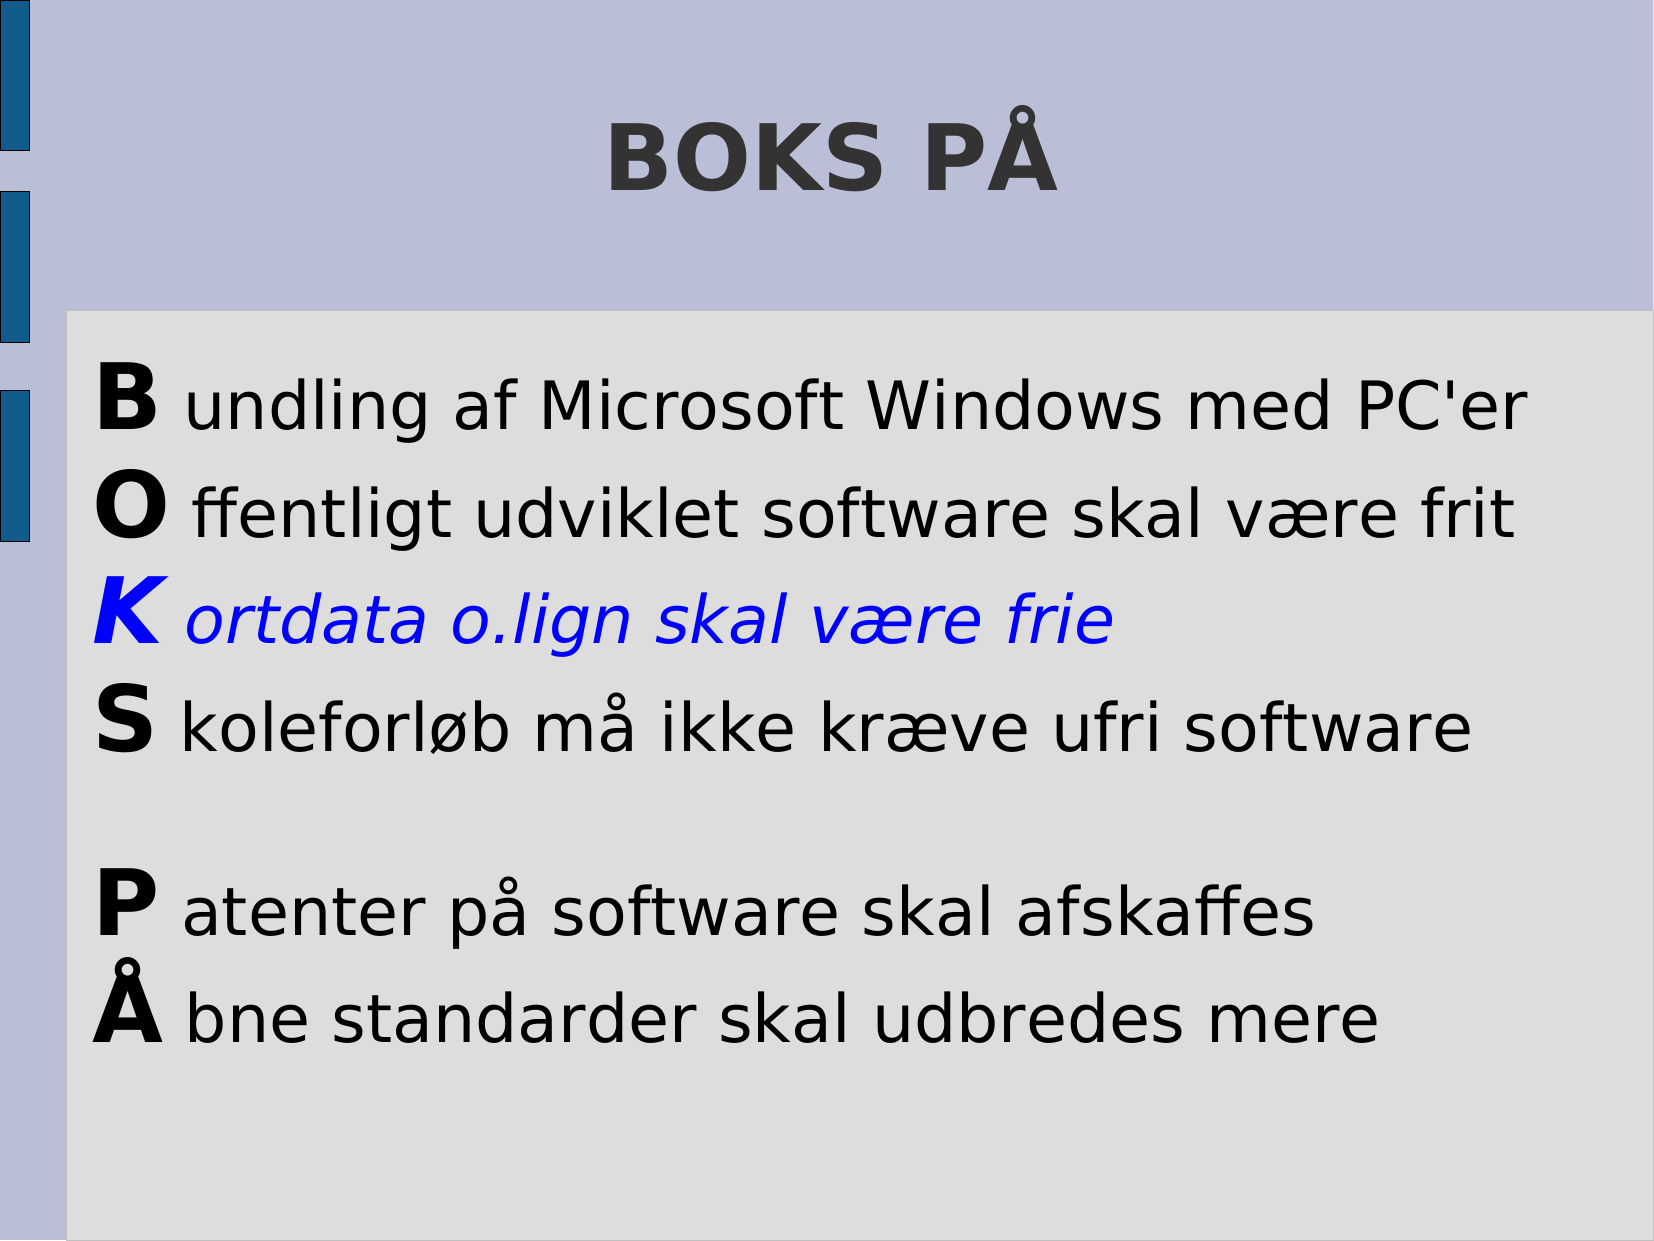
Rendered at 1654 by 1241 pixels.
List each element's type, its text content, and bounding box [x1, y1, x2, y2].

title BOKS PÅ [125, 55, 1538, 263]
list B undling af Microsoft Windows med PC'er O ffentligt udviklet software skal være frit K ortdata o.lign skal være frie S koleforløb må ikke kræve ufri software P atenter på software skal afskaffes Å bne standarder skal udbredes mere [75, 344, 1654, 1127]
